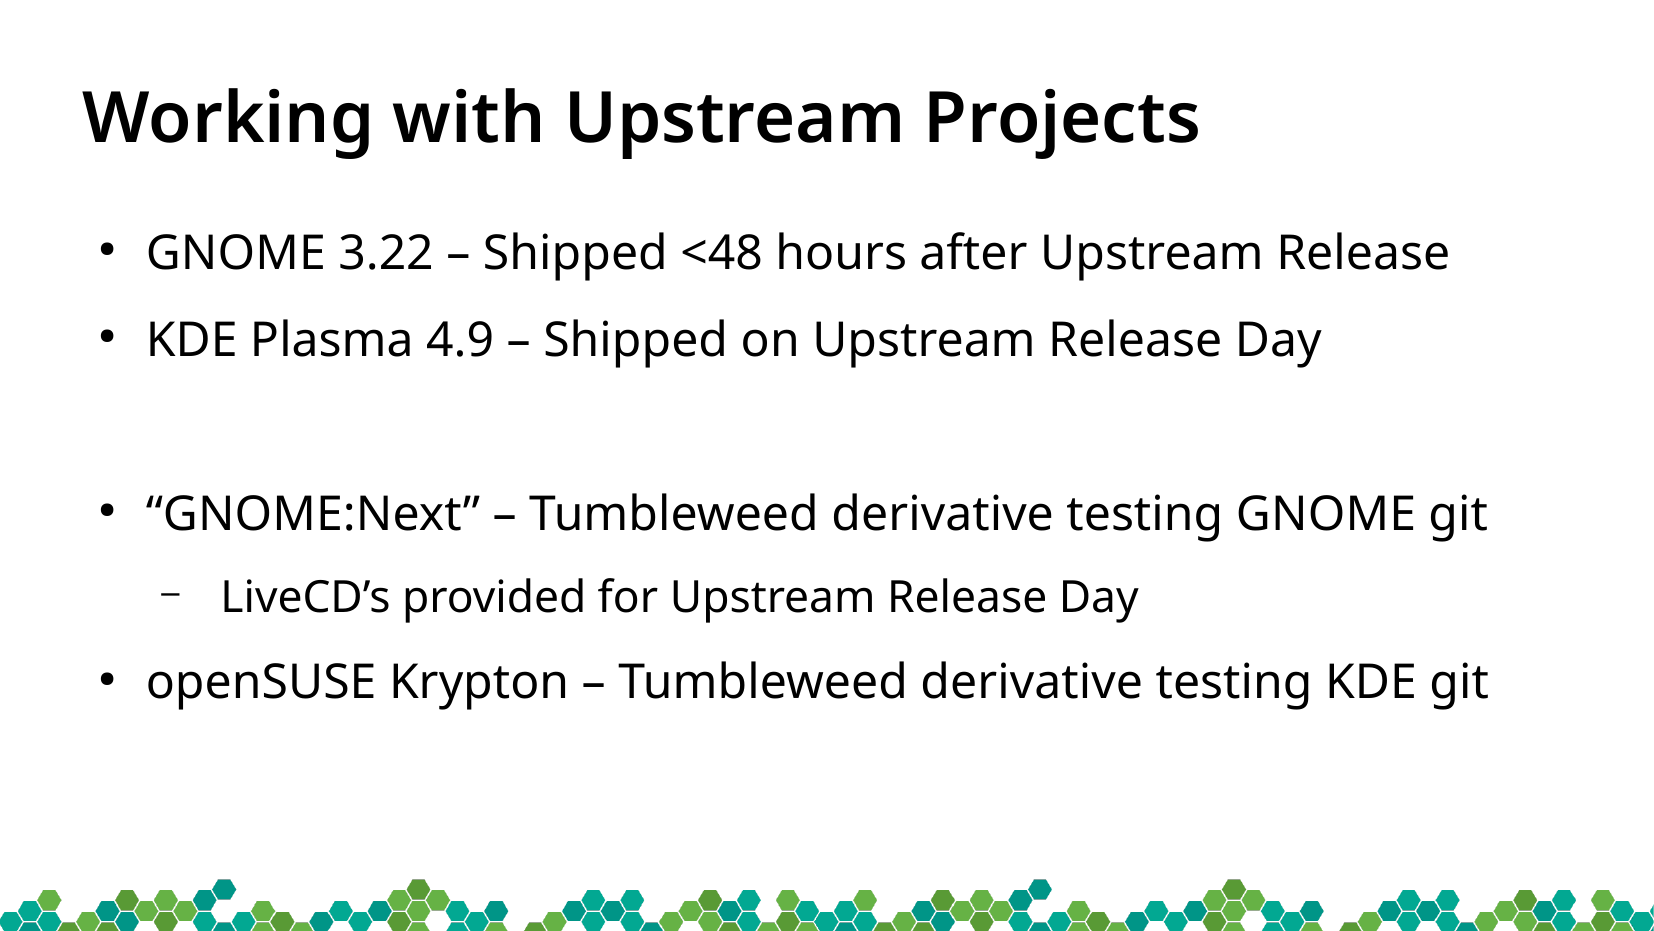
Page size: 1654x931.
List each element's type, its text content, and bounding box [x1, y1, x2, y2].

list GNOME 3.22 – Shipped <48 hours after Upstream Release KDE Plasma 4.9 – Shipped on Upstream Release Day “GNOME:Next” – Tumbleweed derivative testing GNOME git LiveCD’s provided for Upstream Release Day openSUSE Krypton – Tumbleweed derivative testing KDE git [82, 217, 1571, 837]
picture [0, 871, 1654, 931]
title Working with Upstream Projects [82, 37, 1571, 193]
